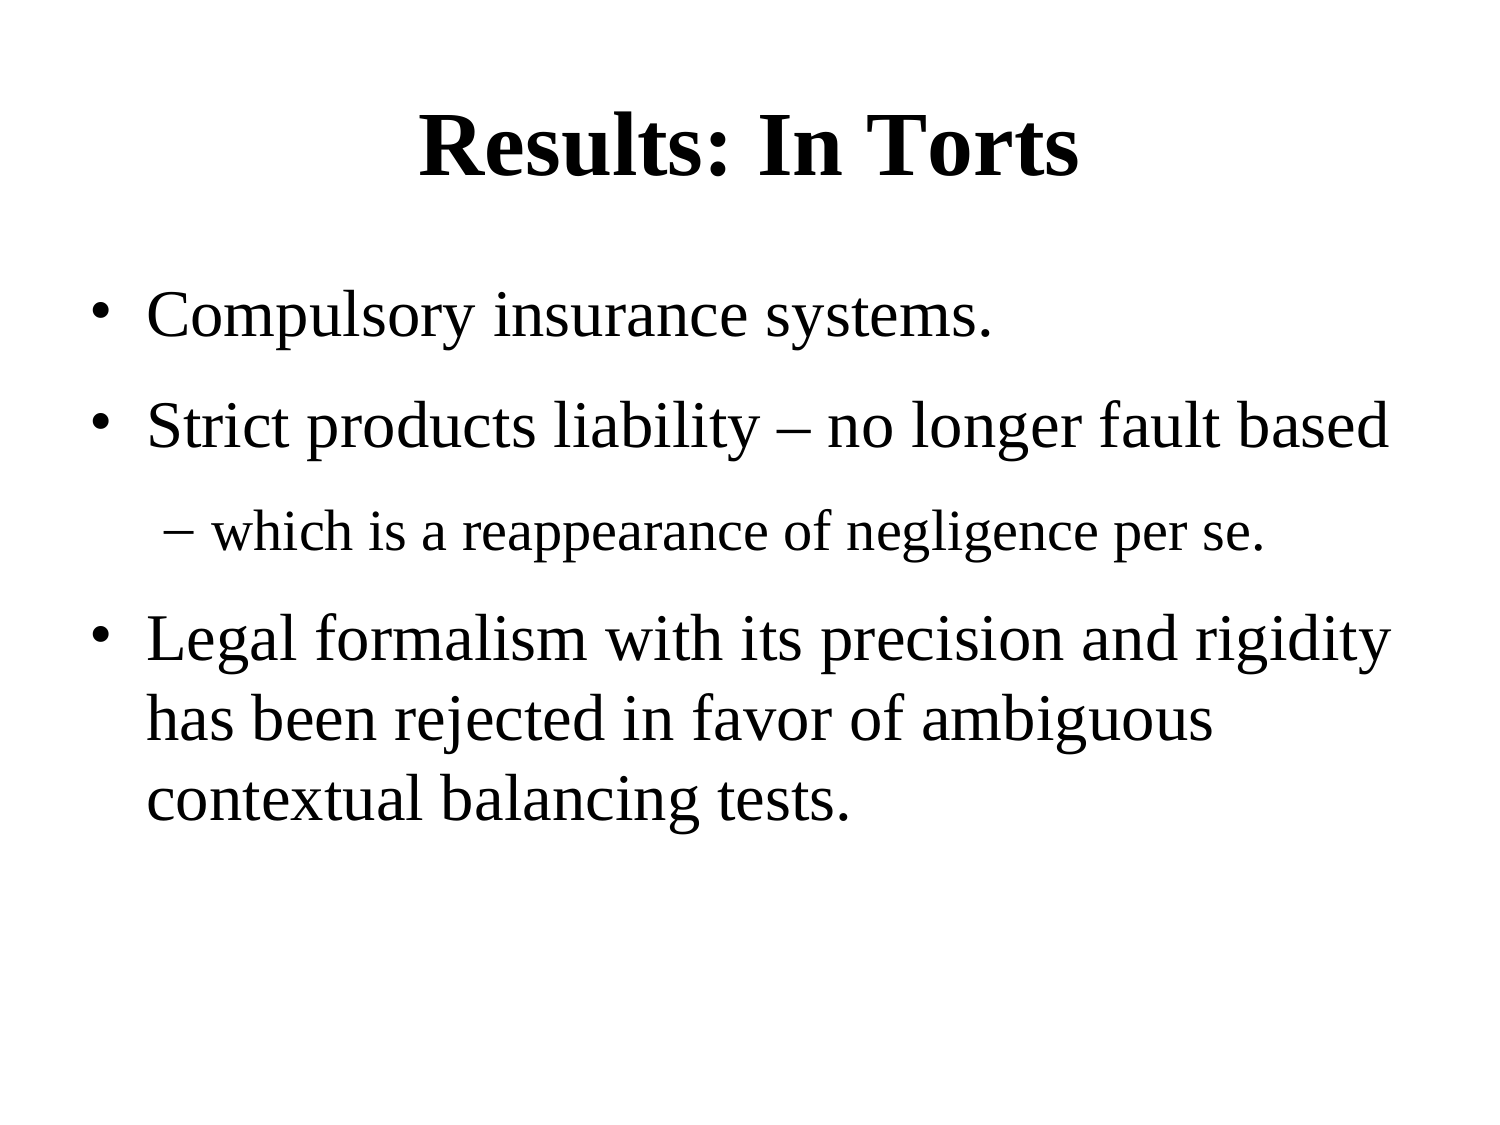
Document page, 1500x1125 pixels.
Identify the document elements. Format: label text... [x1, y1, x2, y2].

title Results: In Torts [75, 45, 1426, 233]
list Compulsory insurance systems. Strict products liability – no longer fault based which is a reappearance of negligence per se. Legal formalism with its precision and rigidity has been rejected in favor of ambiguous contextual balancing tests. [75, 262, 1426, 1005]
